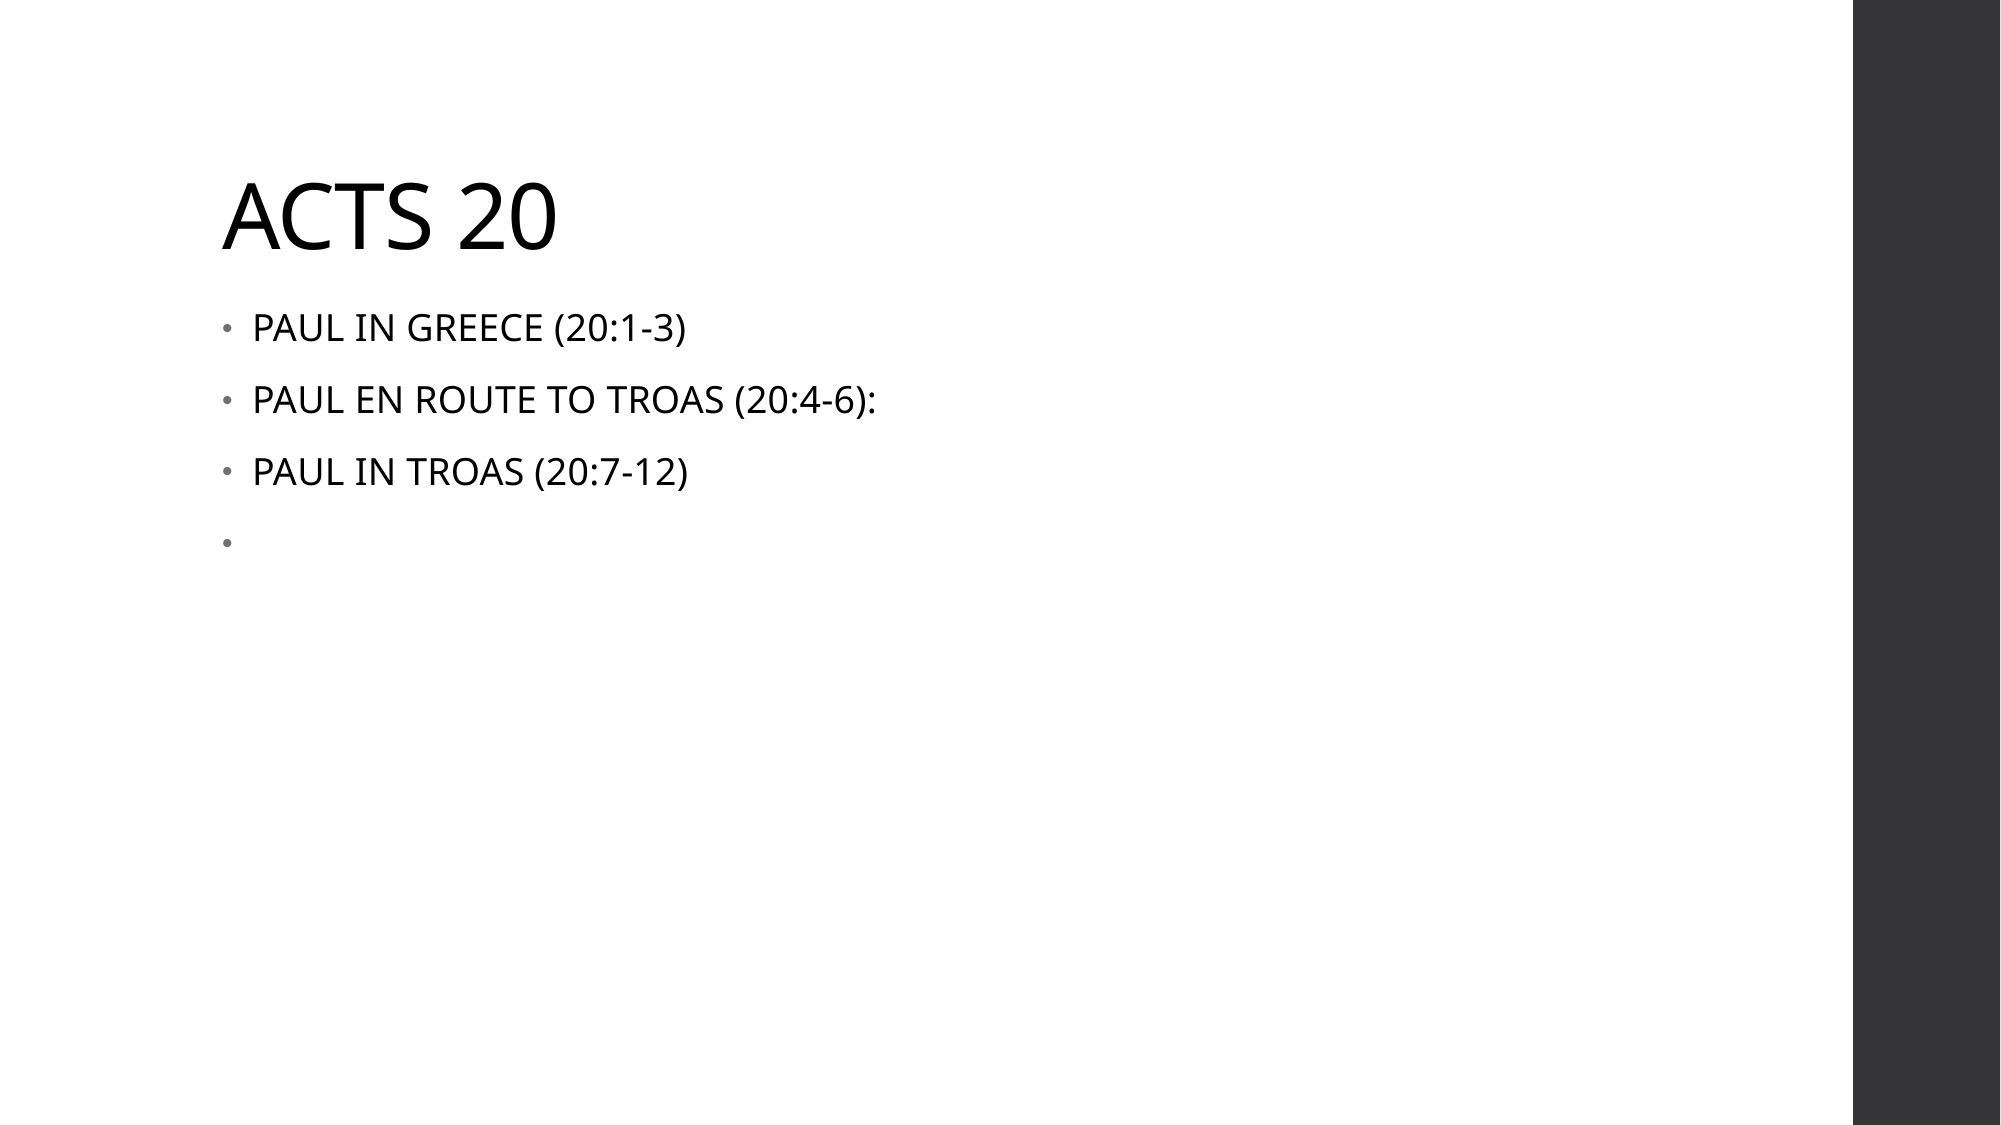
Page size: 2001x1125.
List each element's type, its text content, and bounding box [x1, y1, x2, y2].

list PAUL IN GREECE (20:1-3) PAUL EN ROUTE TO TROAS (20:4-6): PAUL IN TROAS (20:7-12) [206, 299, 1617, 1014]
title ACTS 20 [206, 60, 1797, 278]
